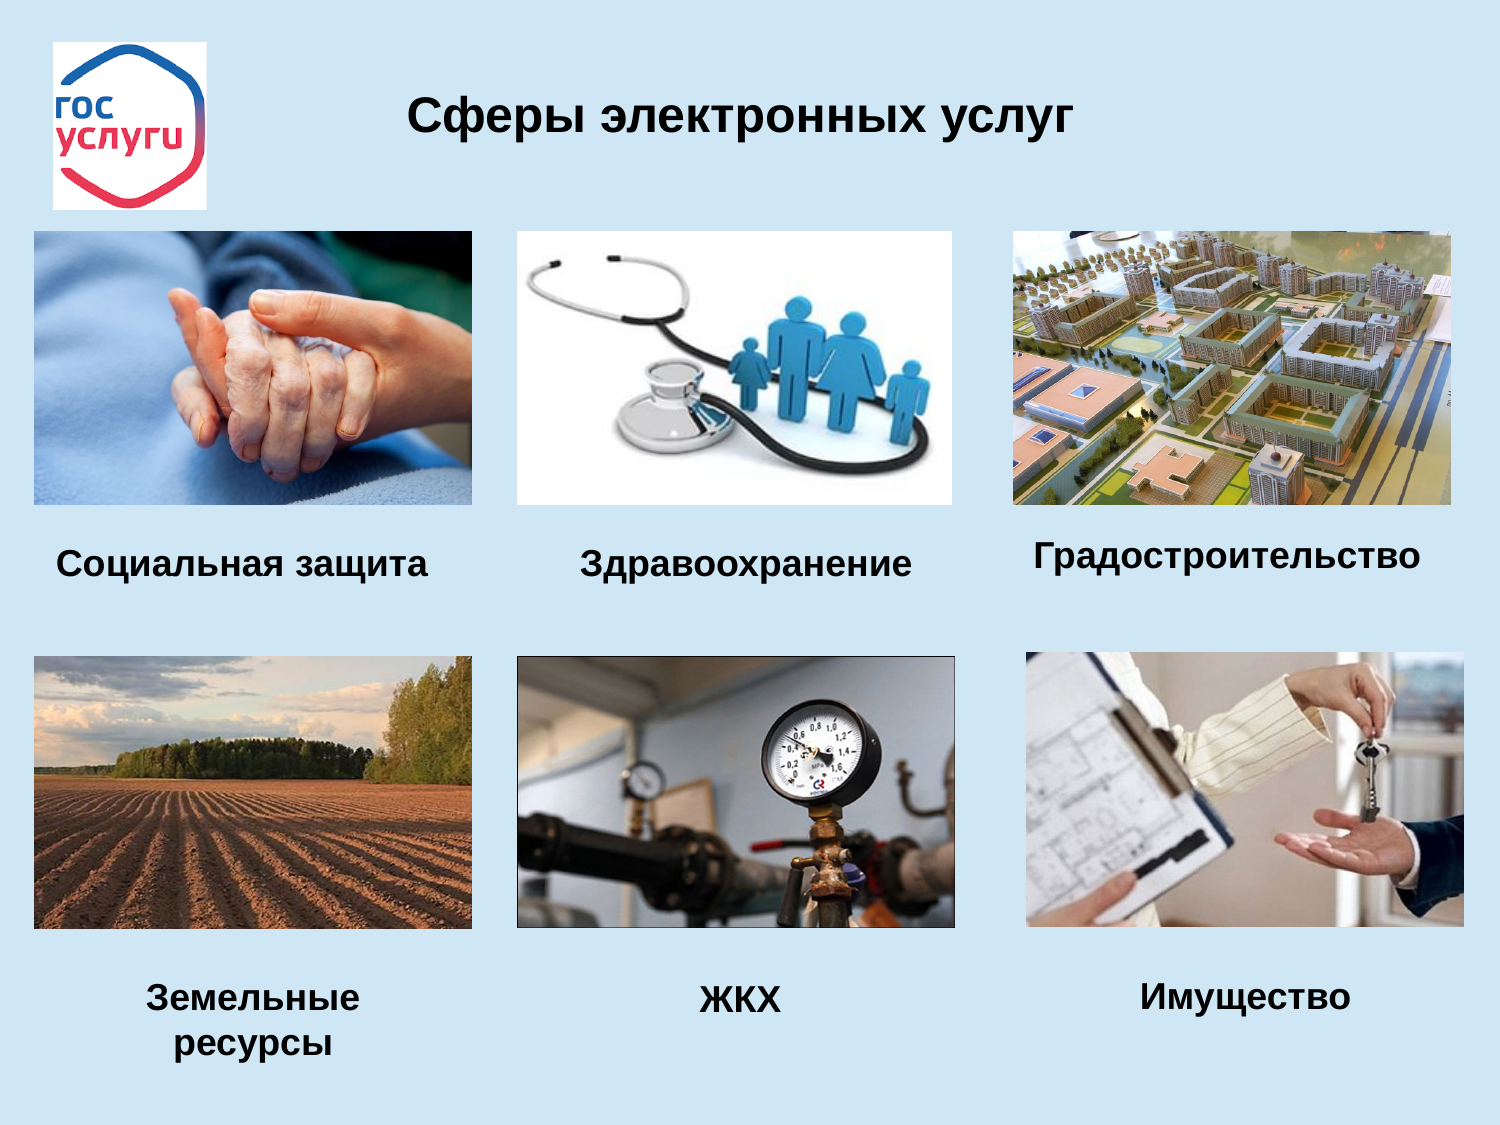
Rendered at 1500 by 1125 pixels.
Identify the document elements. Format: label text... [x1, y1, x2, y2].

text_box Сферы электронных услуг [327, 75, 1154, 151]
picture [34, 656, 472, 929]
picture [53, 42, 207, 210]
picture [1026, 652, 1464, 928]
picture [1013, 231, 1451, 505]
text_box Земельные ресурсы [47, 966, 460, 1071]
text_box Градостроительство [998, 523, 1457, 584]
picture [517, 231, 952, 505]
text_box ЖКХ [551, 967, 930, 1028]
picture [517, 656, 955, 928]
text_box Социальная защита [23, 531, 461, 591]
text_box Имущество [1056, 964, 1435, 1025]
picture [34, 231, 472, 505]
text_box Здравоохранение [541, 531, 952, 591]
